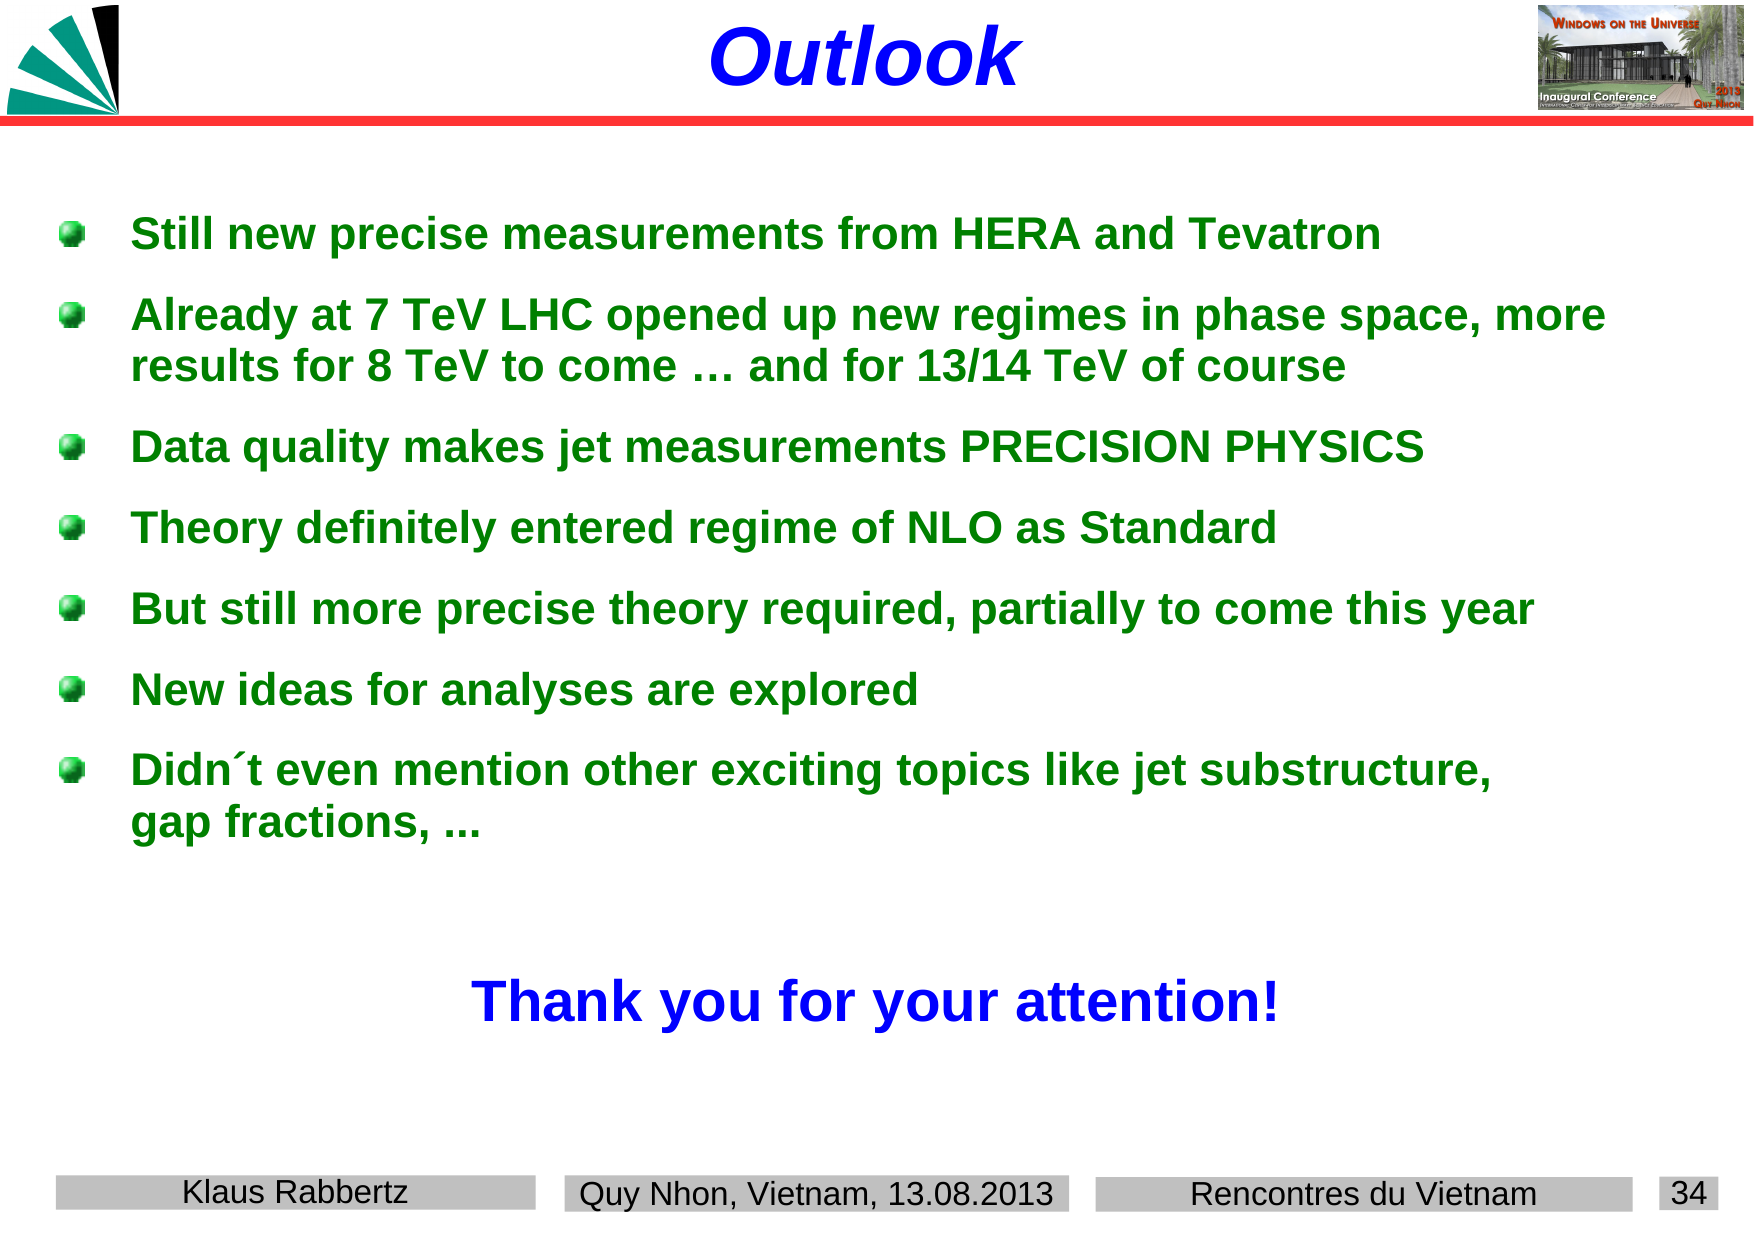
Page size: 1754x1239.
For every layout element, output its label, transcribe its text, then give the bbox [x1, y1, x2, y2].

title Outlook [123, 0, 1606, 114]
text_box Thank you for your attention! [459, 962, 1294, 1040]
list Still new precise measurements from HERA and Tevatron Already at 7 TeV LHC opened up new regimes in phase space, more results for 8 TeV to come … and for 13/14 TeV of course Data quality makes jet measurements PRECISION PHYSICS Theory definitely entered regime of NLO as Standard But still more precise theory required, partially to come this year New ideas for analyses are explored Didn´t even mention other exciting topics like jet substructure, gap fractions, ... [47, 208, 1731, 847]
picture [7, 5, 119, 116]
picture [1606, 5, 1744, 110]
